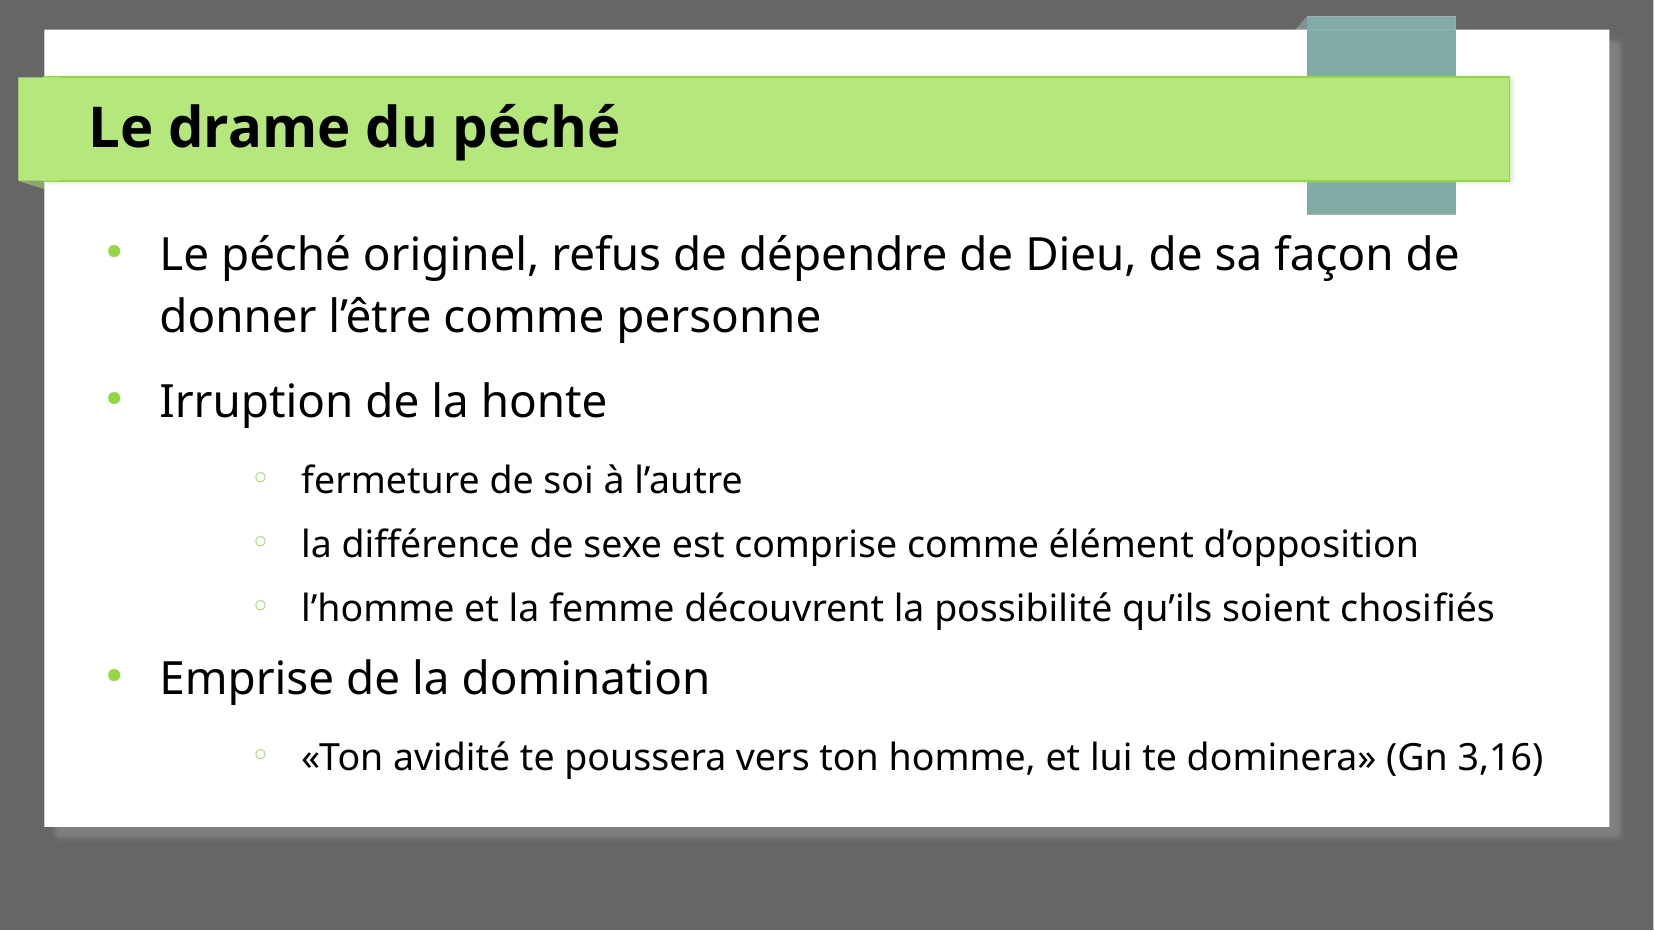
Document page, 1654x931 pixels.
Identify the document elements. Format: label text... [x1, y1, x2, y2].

title Le drame du péché [88, 73, 1506, 178]
list Le péché originel, refus de dépendre de Dieu, de sa façon de donner l’être comme personne Irruption de la honte fermeture de soi à l’autre la différence de sexe est comprise comme élément d’opposition l’homme et la femme découvrent la possibilité qu’ils soient chosifiés Emprise de la domination «Ton avidité te poussera vers ton homme, et lui te dominera» (Gn 3,16) [88, 221, 1565, 813]
